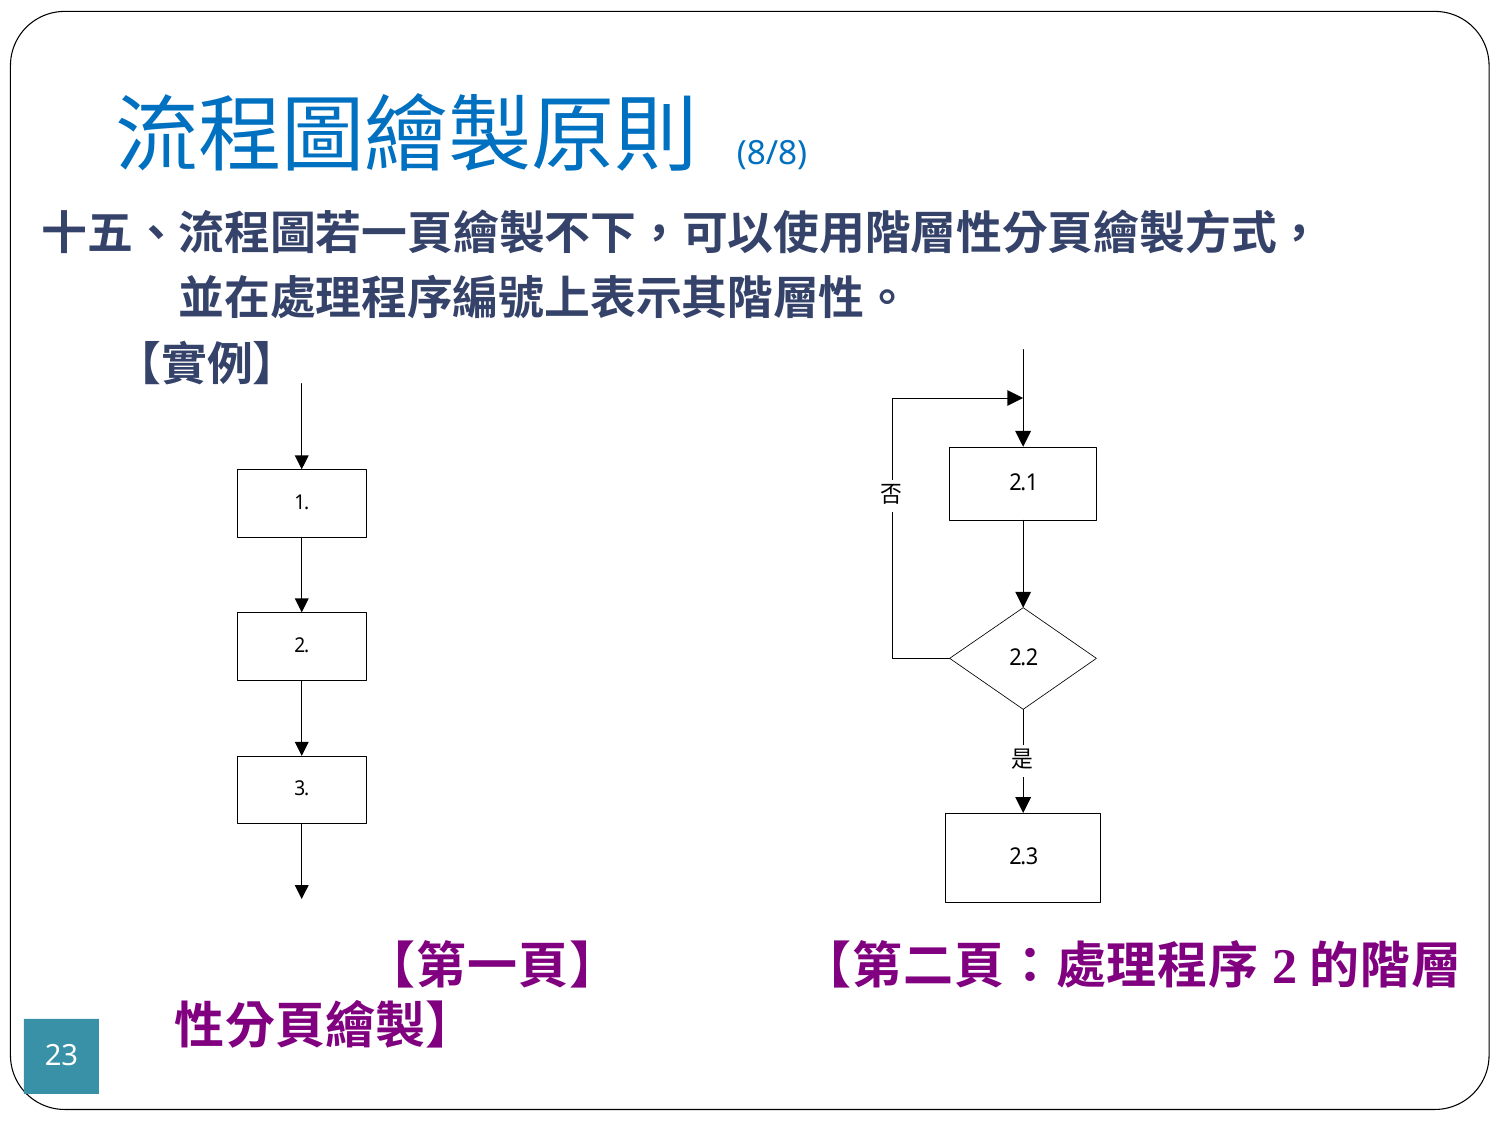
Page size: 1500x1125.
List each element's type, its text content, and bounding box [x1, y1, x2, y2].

text_box 十五、流程圖若一頁繪製不下，可以使用階層性分頁繪製方式， 並在處理程序編號上表示其階層性。 【實例】 【第一頁】 【第二頁：處理程序2的階層性分頁繪製】 [27, 196, 1477, 1000]
title 流程圖繪製原則 (8/8) [100, 54, 1376, 196]
text_box 23 [23, 1018, 99, 1094]
